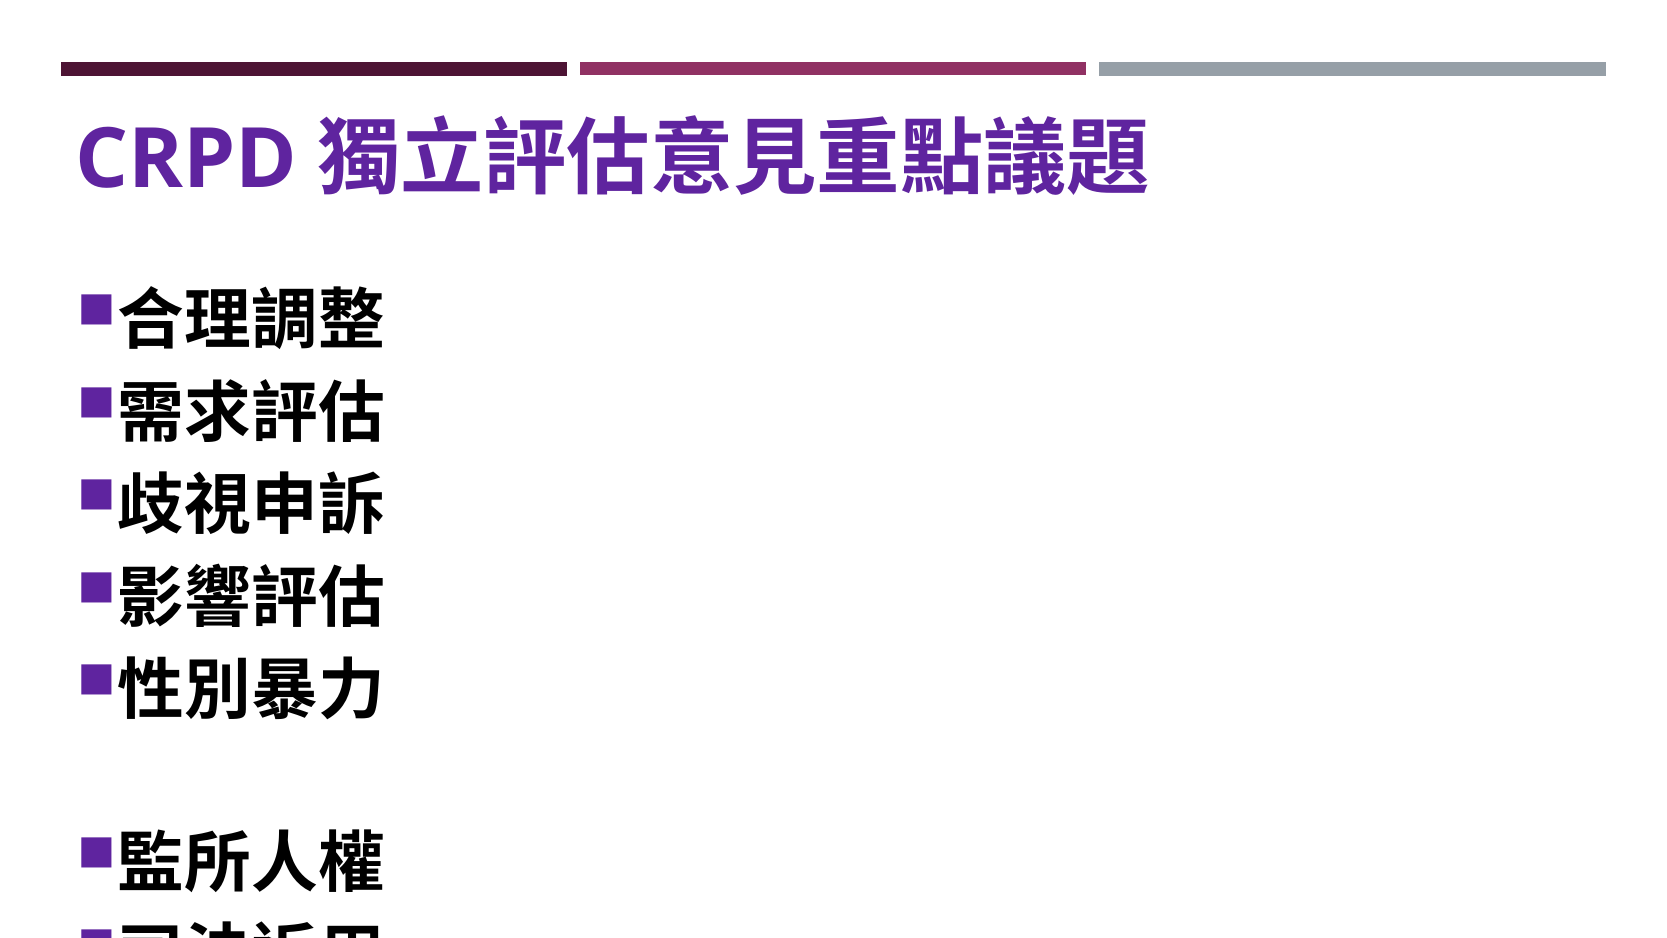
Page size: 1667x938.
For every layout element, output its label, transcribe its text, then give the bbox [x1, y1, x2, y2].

text_box 合理調整 需求評估 歧視申訴 影響評估 性別暴力 監所人權 司法近用 融合教育 機構轉型 輔具政策 手語推廣 就醫無障礙 校園無障礙 定額進用 合理退休 [60, 269, 1603, 858]
text_box CRPD獨立評估意見重點議題 [60, 95, 1603, 212]
